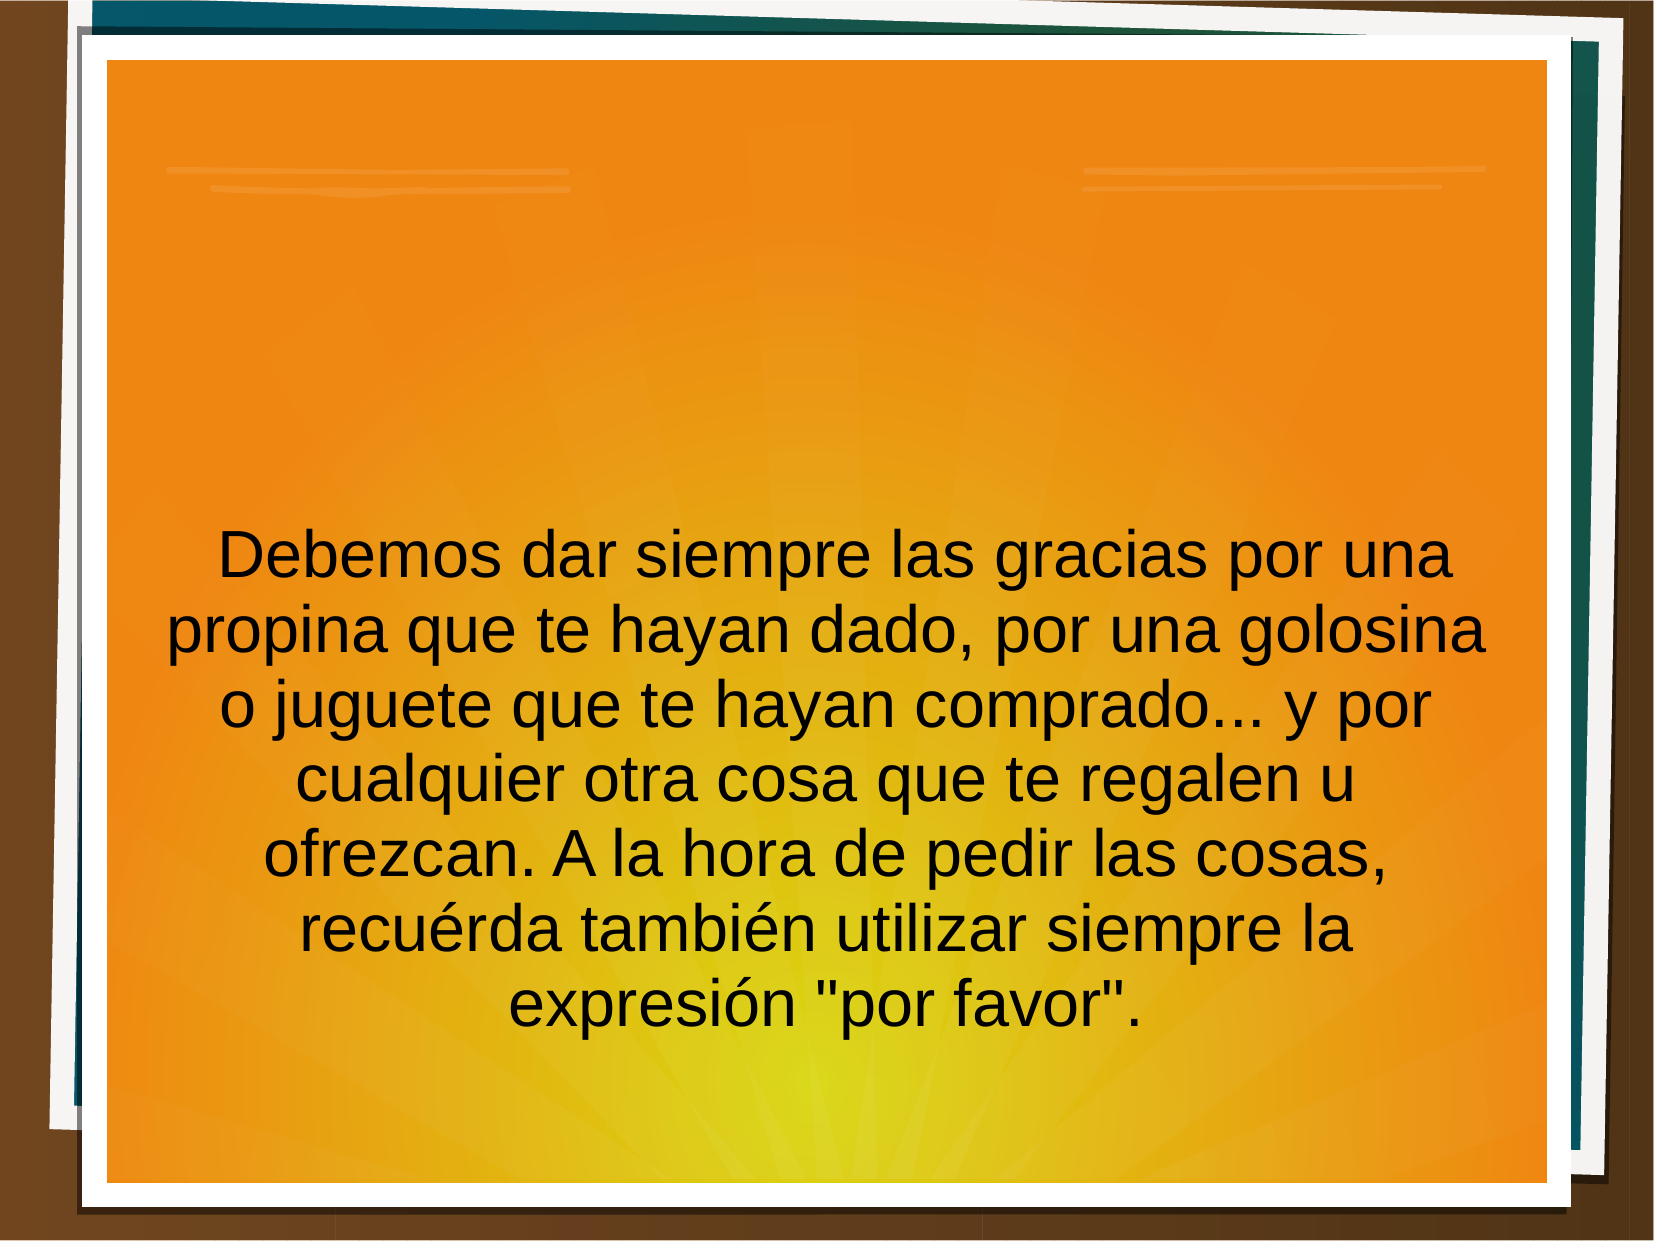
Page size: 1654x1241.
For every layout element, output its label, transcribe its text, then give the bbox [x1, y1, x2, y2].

subtitle Debemos dar siempre las gracias por una propina que te hayan dado, por una golosina o juguete que te hayan comprado... y por cualquier otra cosa que te regalen u ofrezcan. A la hora de pedir las cosas, recuérda también utilizar siempre la expresión "por favor". [162, 299, 1492, 1241]
